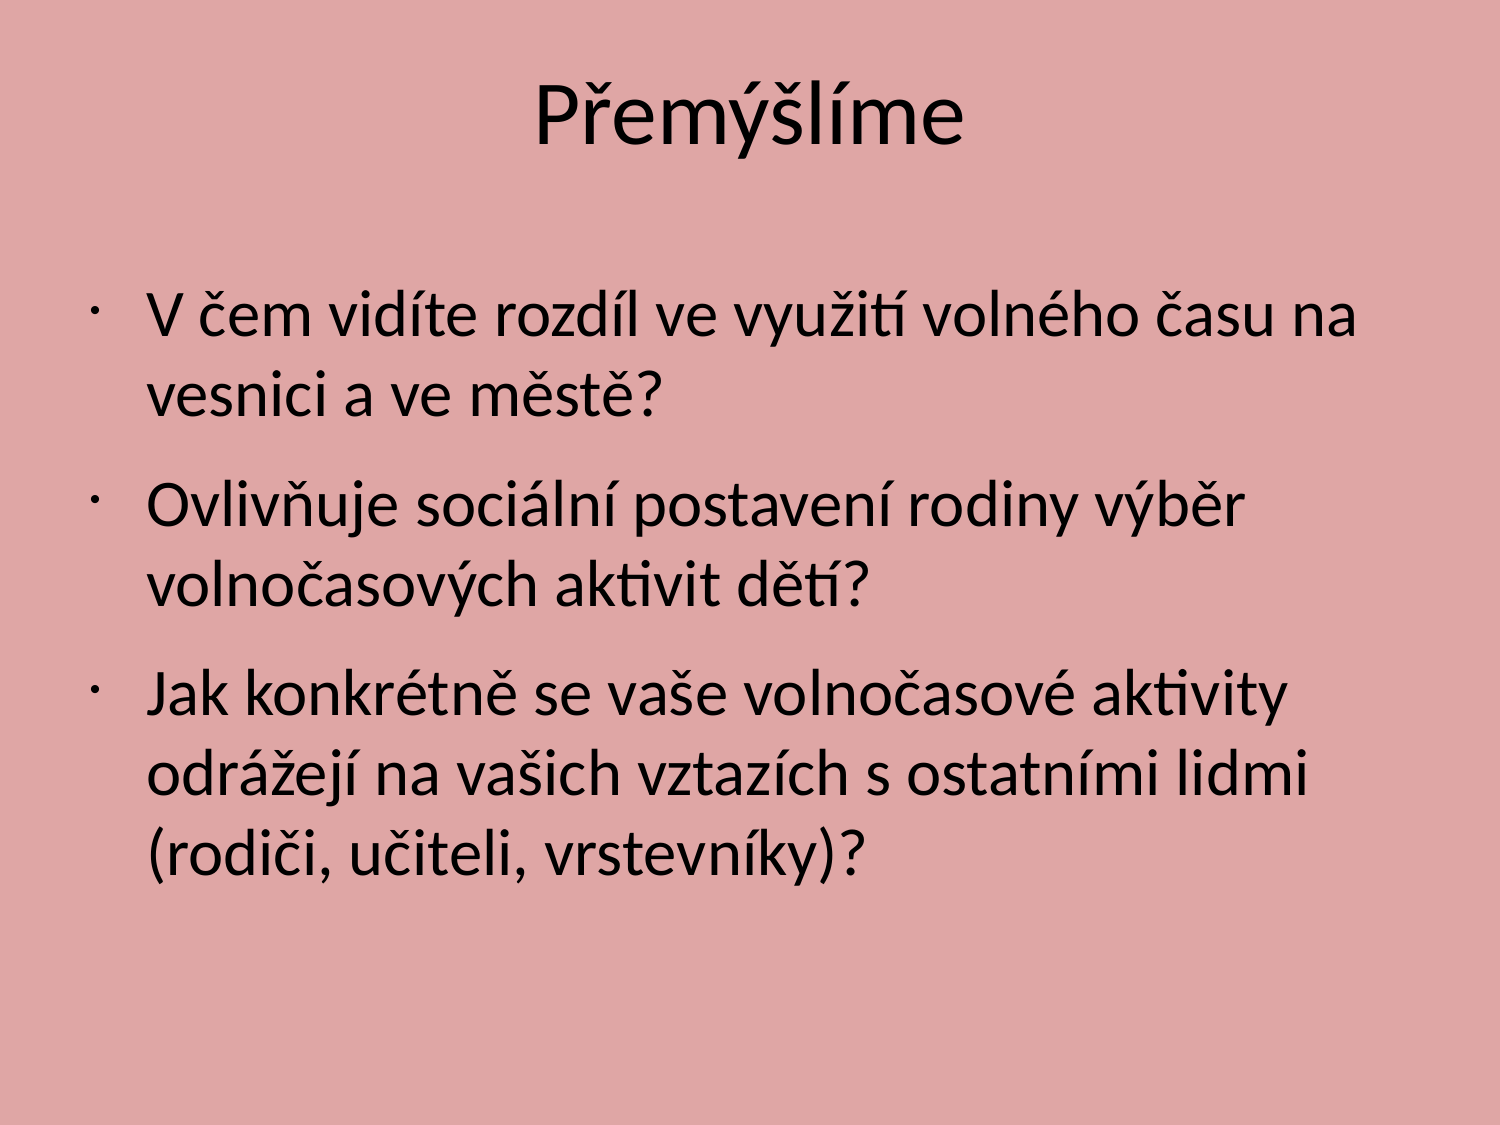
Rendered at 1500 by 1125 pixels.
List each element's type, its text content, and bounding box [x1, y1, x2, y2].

list V čem vidíte rozdíl ve využití volného času na vesnici a ve městě? Ovlivňuje sociální postavení rodiny výběr volnočasových aktivit dětí? Jak konkrétně se vaše volnočasové aktivity odrážejí na vašich vztazích s ostatními lidmi (rodiči, učiteli, vrstevníky)? [75, 262, 1425, 1005]
title Přemýšlíme [75, 45, 1425, 233]
